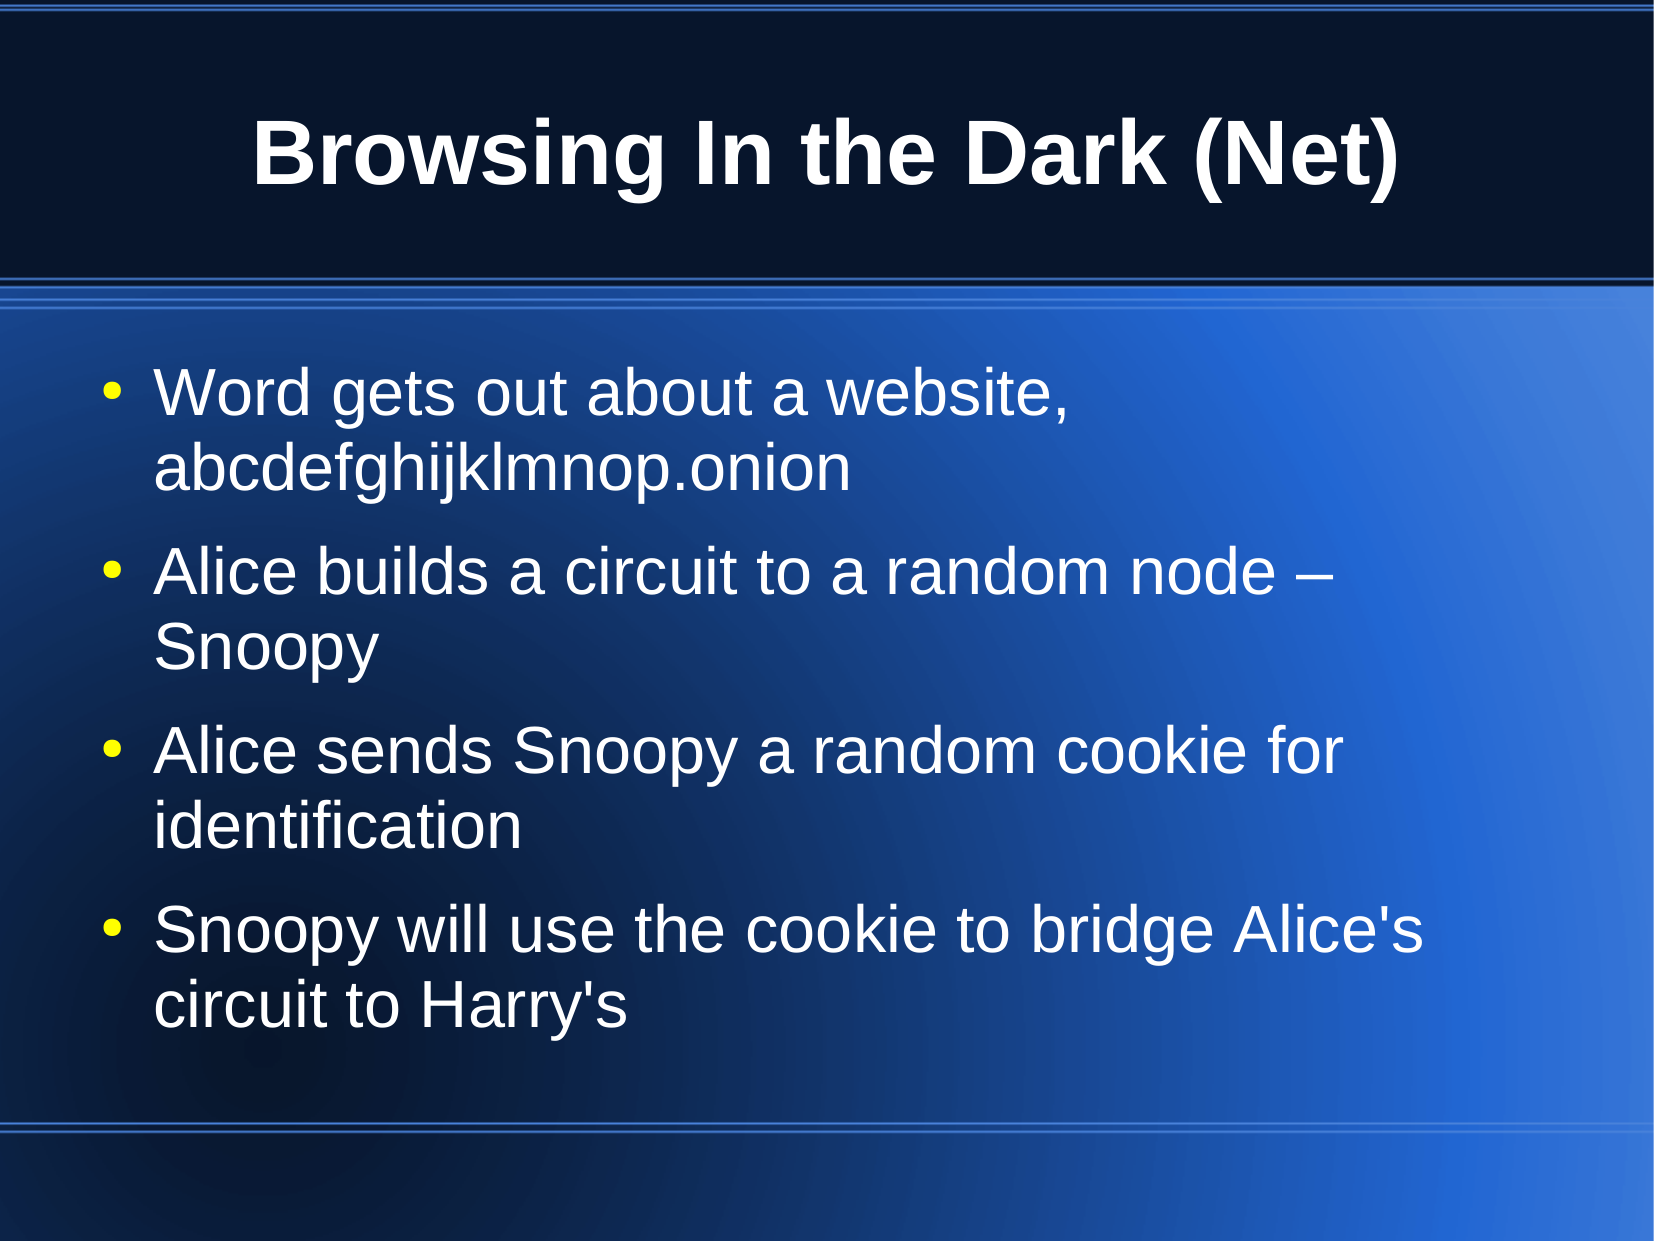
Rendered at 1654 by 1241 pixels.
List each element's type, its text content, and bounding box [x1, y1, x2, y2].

title Browsing In the Dark (Net) [82, 56, 1571, 250]
list Word gets out about a website, abcdefghijklmnop.onion Alice builds a circuit to a random node – Snoopy Alice sends Snoopy a random cookie for identification Snoopy will use the cookie to bridge Alice's circuit to Harry's [82, 355, 1571, 1043]
picture [0, 0, 1654, 1241]
